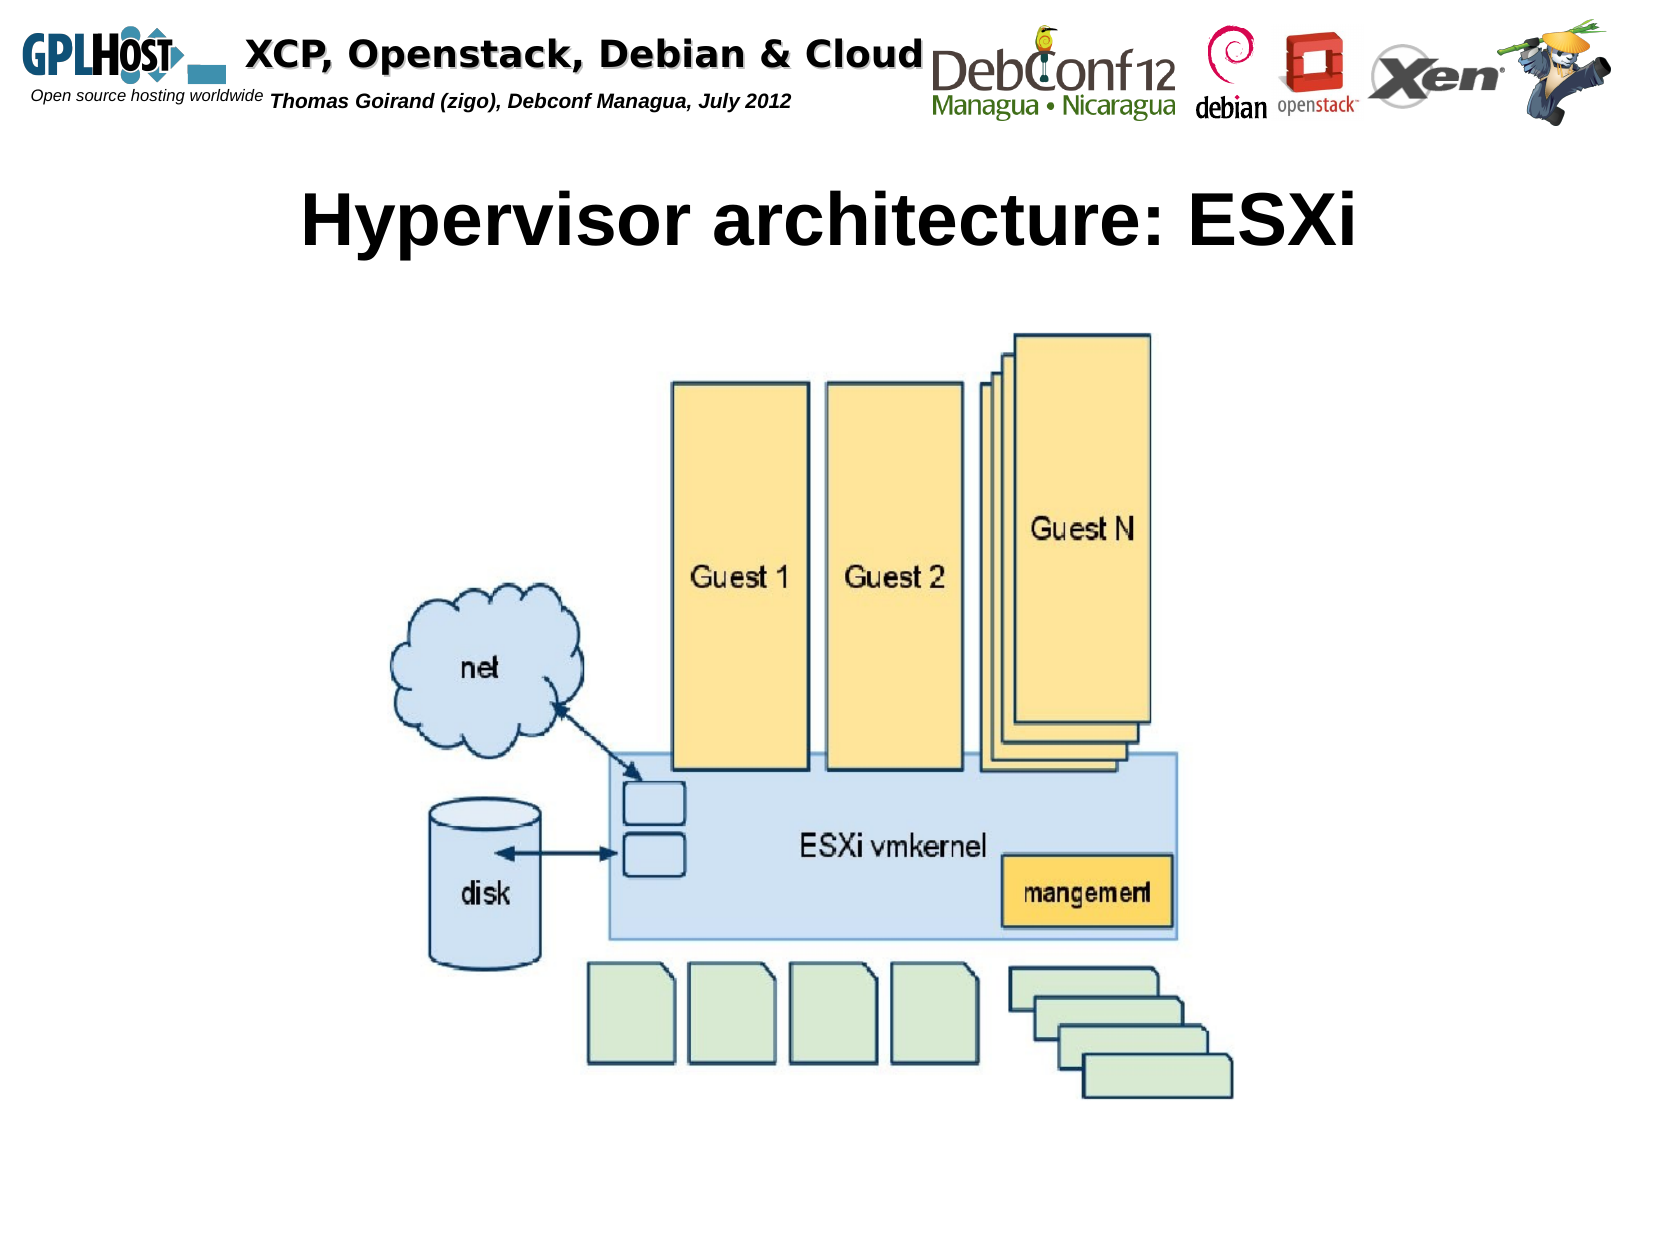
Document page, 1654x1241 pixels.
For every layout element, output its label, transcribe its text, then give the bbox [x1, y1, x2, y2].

text_box Hypervisor architecture: ESXi [103, 170, 1556, 269]
picture [21, 19, 226, 89]
picture [933, 25, 1175, 121]
picture [1497, 19, 1611, 126]
picture [1271, 24, 1364, 121]
picture [385, 328, 1240, 1103]
